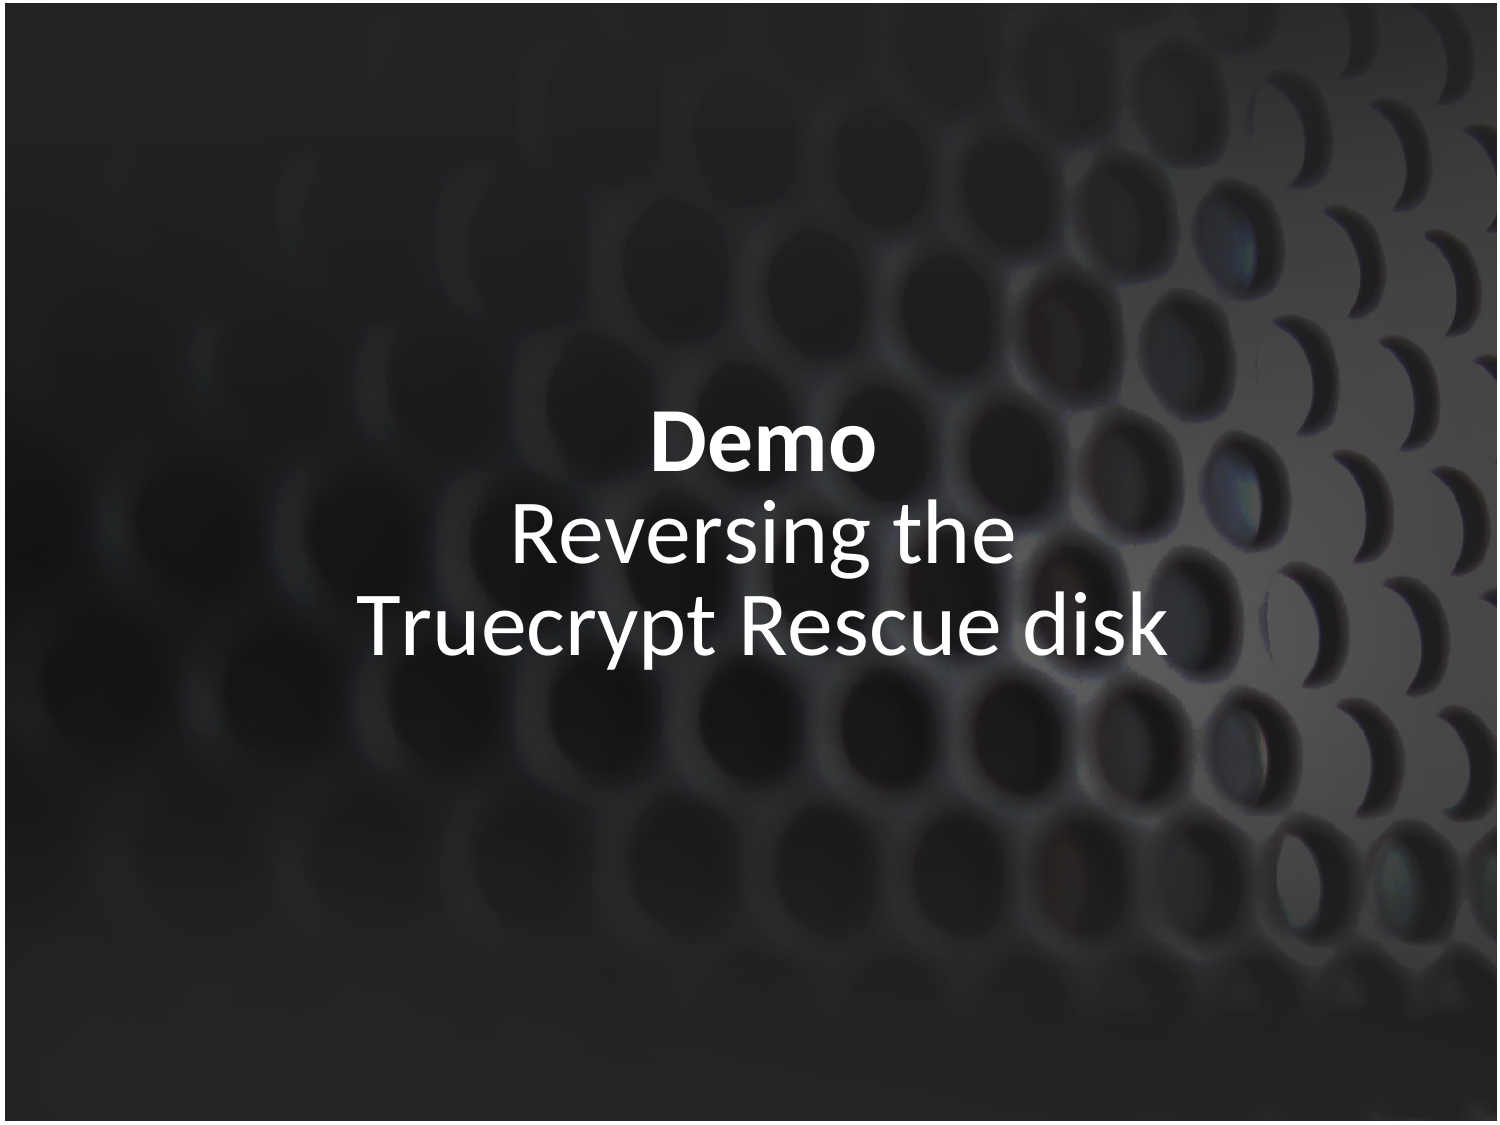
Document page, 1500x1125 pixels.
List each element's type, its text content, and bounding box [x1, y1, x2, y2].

picture [0, 0, 1500, 1125]
title Demo Reversing the Truecrypt Rescue disk [88, 365, 1439, 717]
